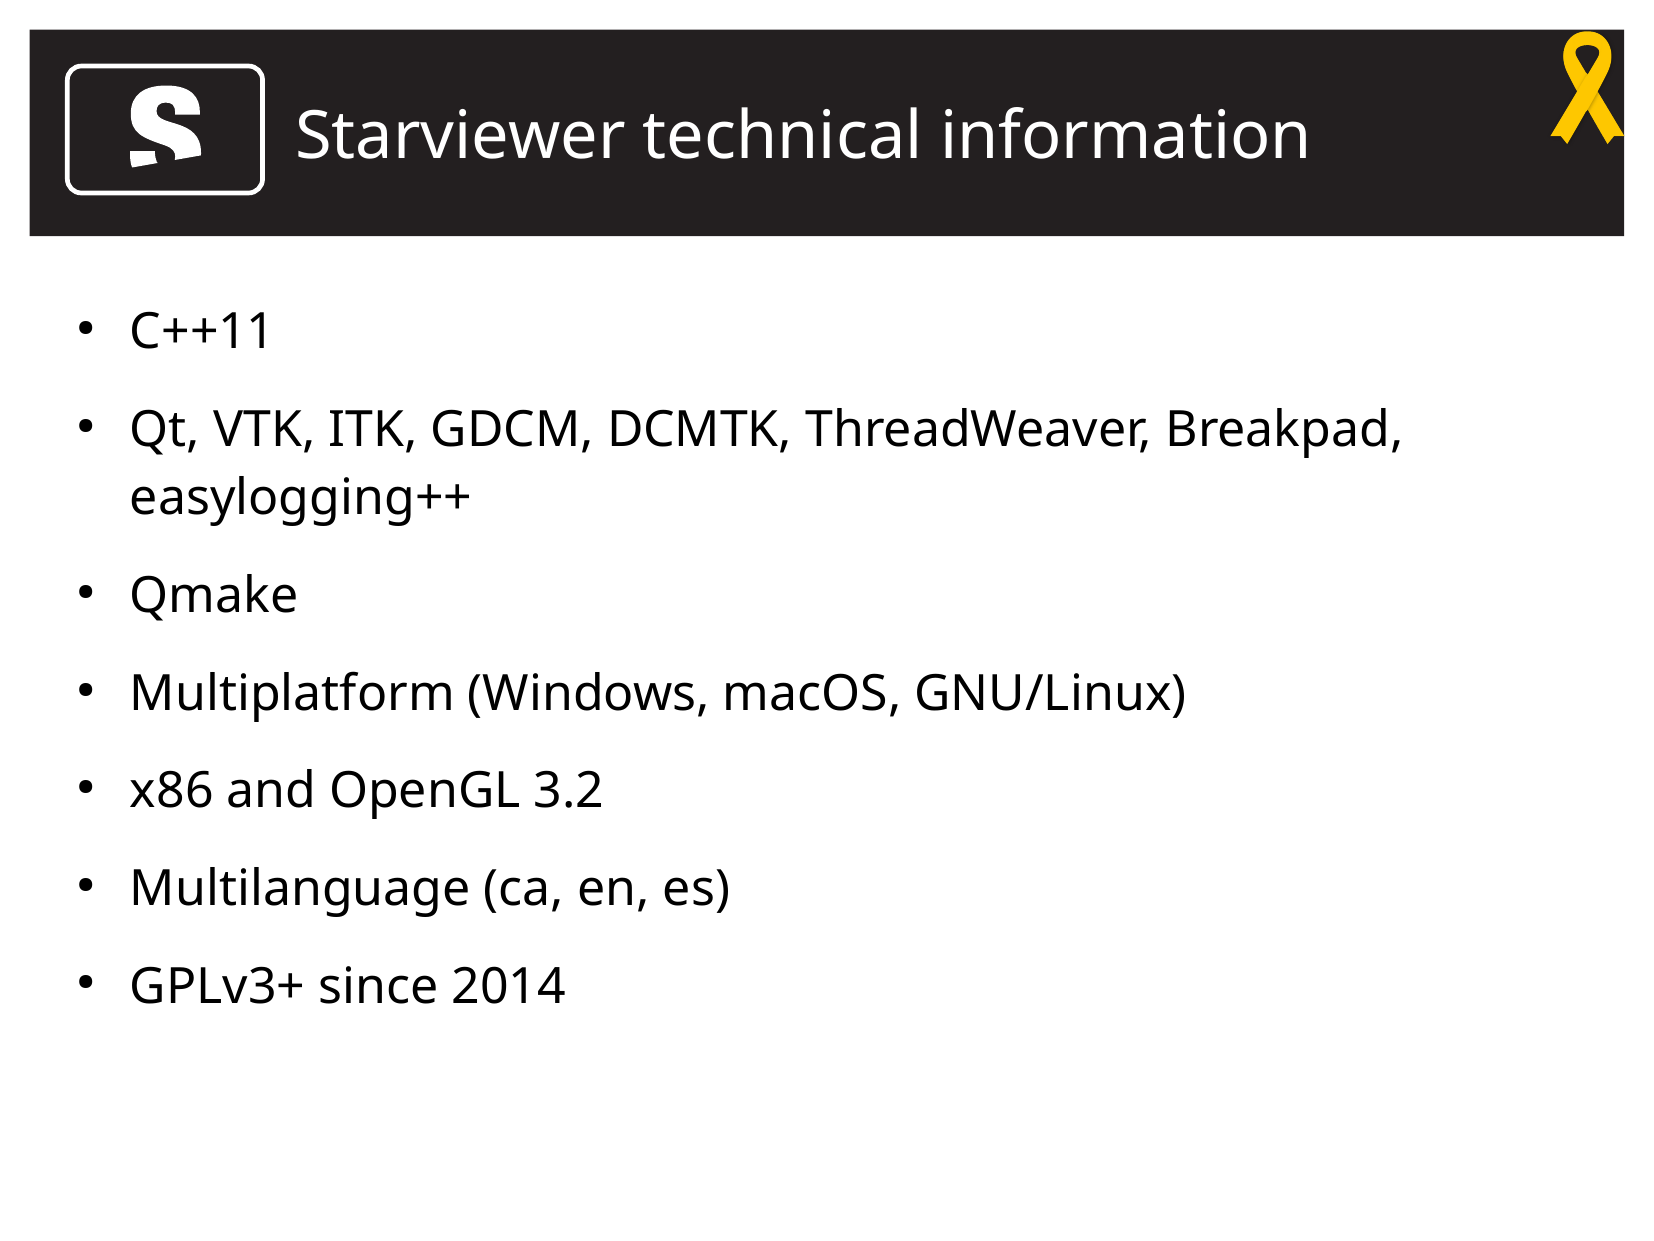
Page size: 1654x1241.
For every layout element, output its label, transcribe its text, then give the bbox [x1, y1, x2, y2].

picture [1547, 29, 1625, 148]
title Starviewer technical information [295, 29, 1524, 237]
list C++11 Qt, VTK, ITK, GDCM, DCMTK, ThreadWeaver, Breakpad, easylogging++ Qmake Multiplatform (Windows, macOS, GNU/Linux) x86 and OpenGL 3.2 Multilanguage (ca, en, es) GPLv3+ since 2014 [59, 295, 1595, 1075]
